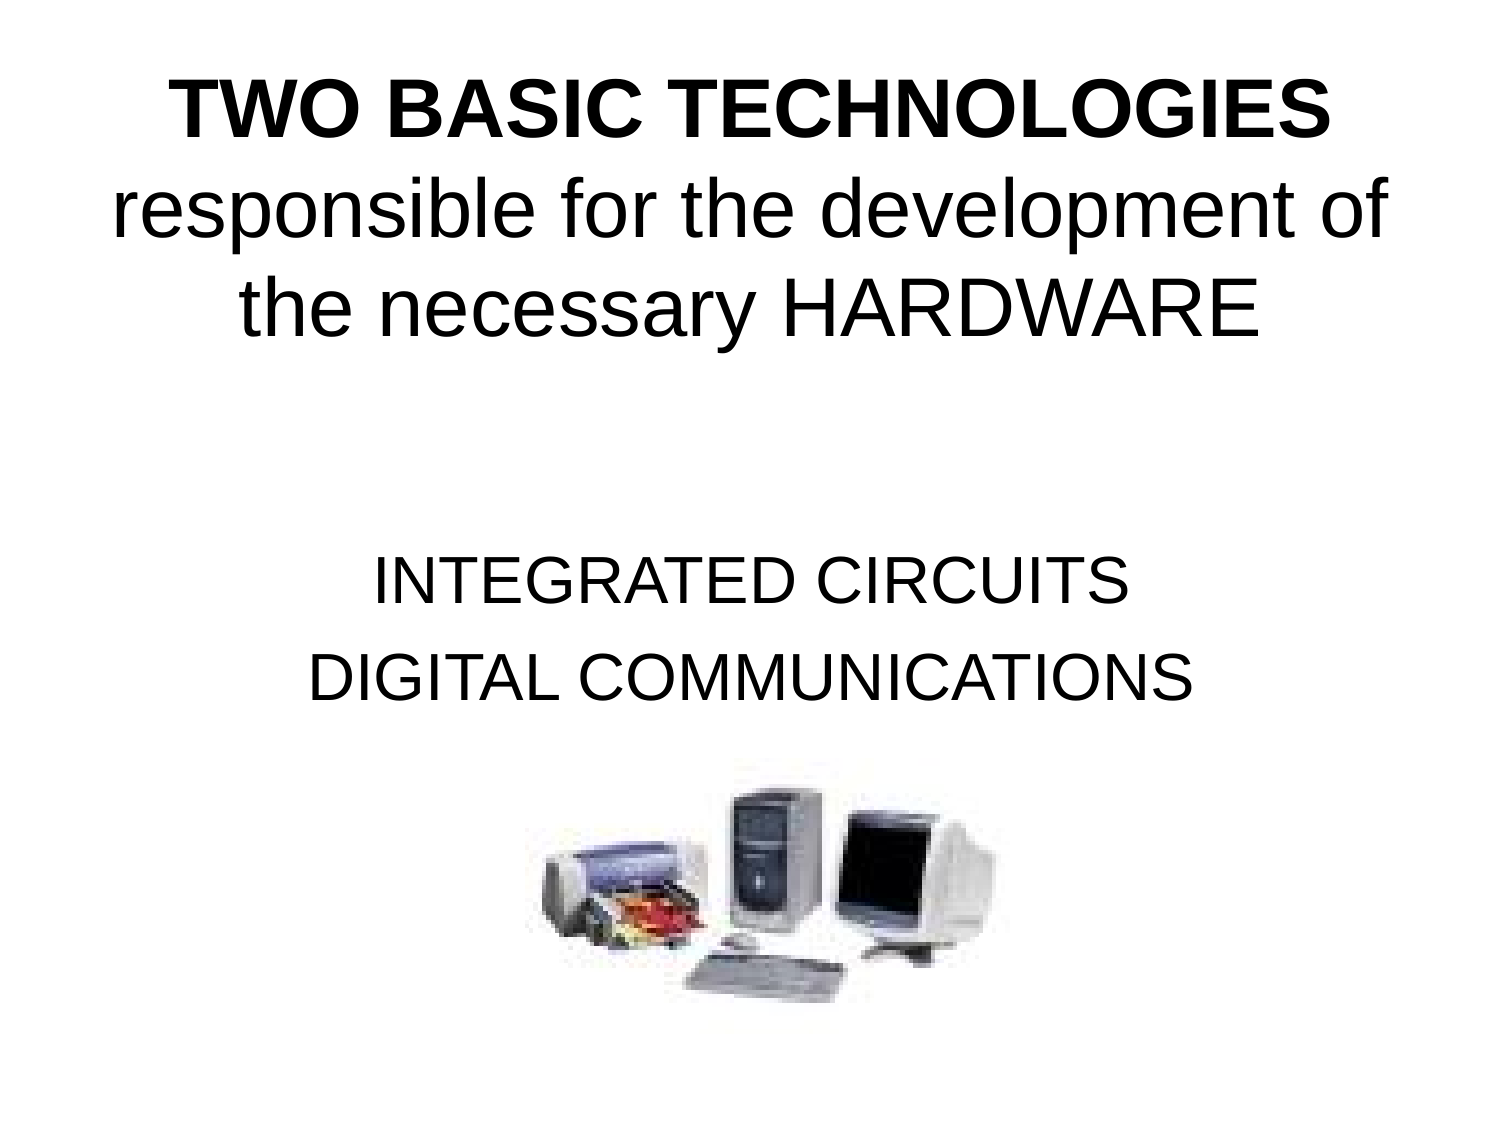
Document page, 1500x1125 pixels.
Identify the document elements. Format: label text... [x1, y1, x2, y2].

list INTEGRATED CIRCUITS DIGITAL COMMUNICATIONS [41, 432, 1463, 1094]
title TWO BASIC TECHNOLOGIES responsible for the development of the necessary HARDWARE [76, 45, 1425, 362]
picture [525, 758, 1010, 1034]
